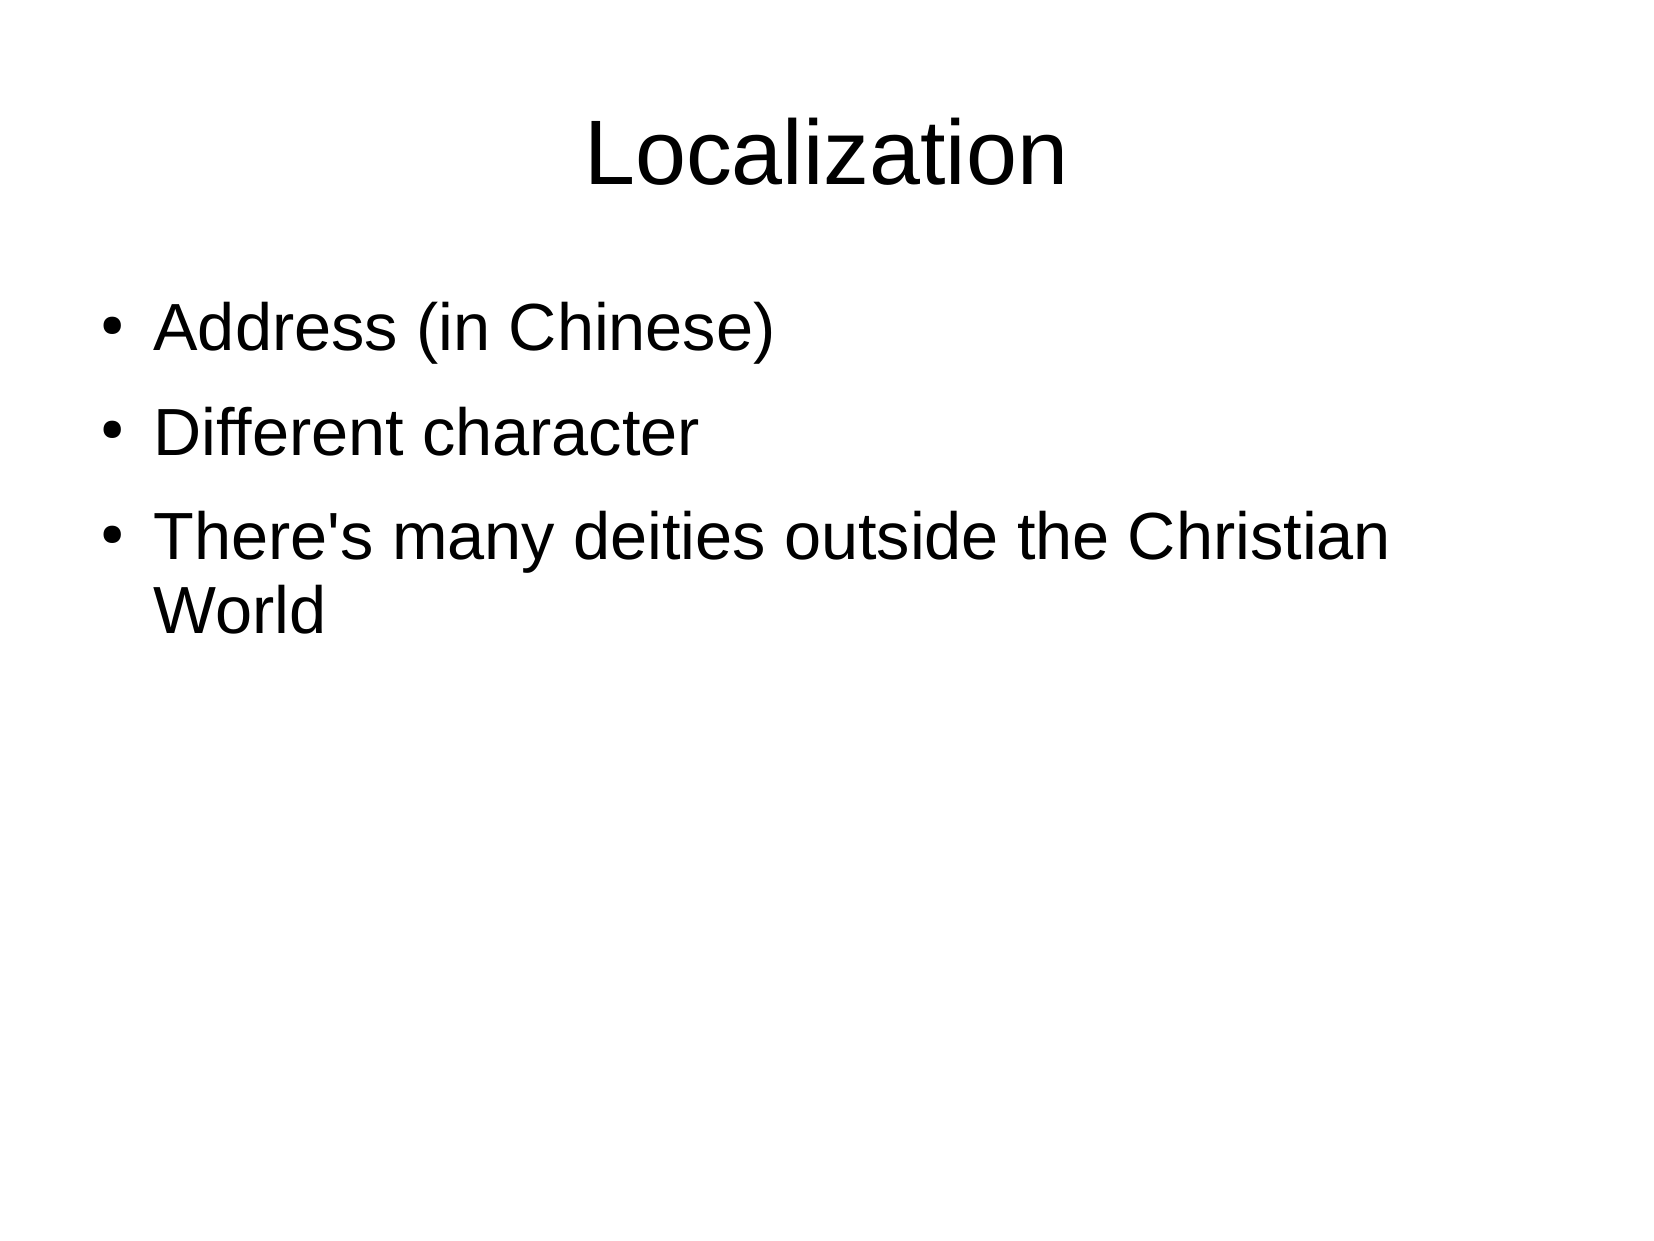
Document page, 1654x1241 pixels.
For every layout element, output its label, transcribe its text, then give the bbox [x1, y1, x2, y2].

list Address (in Chinese) Different character There's many deities outside the Christian World [82, 290, 1571, 1010]
title Localization [82, 49, 1571, 257]
